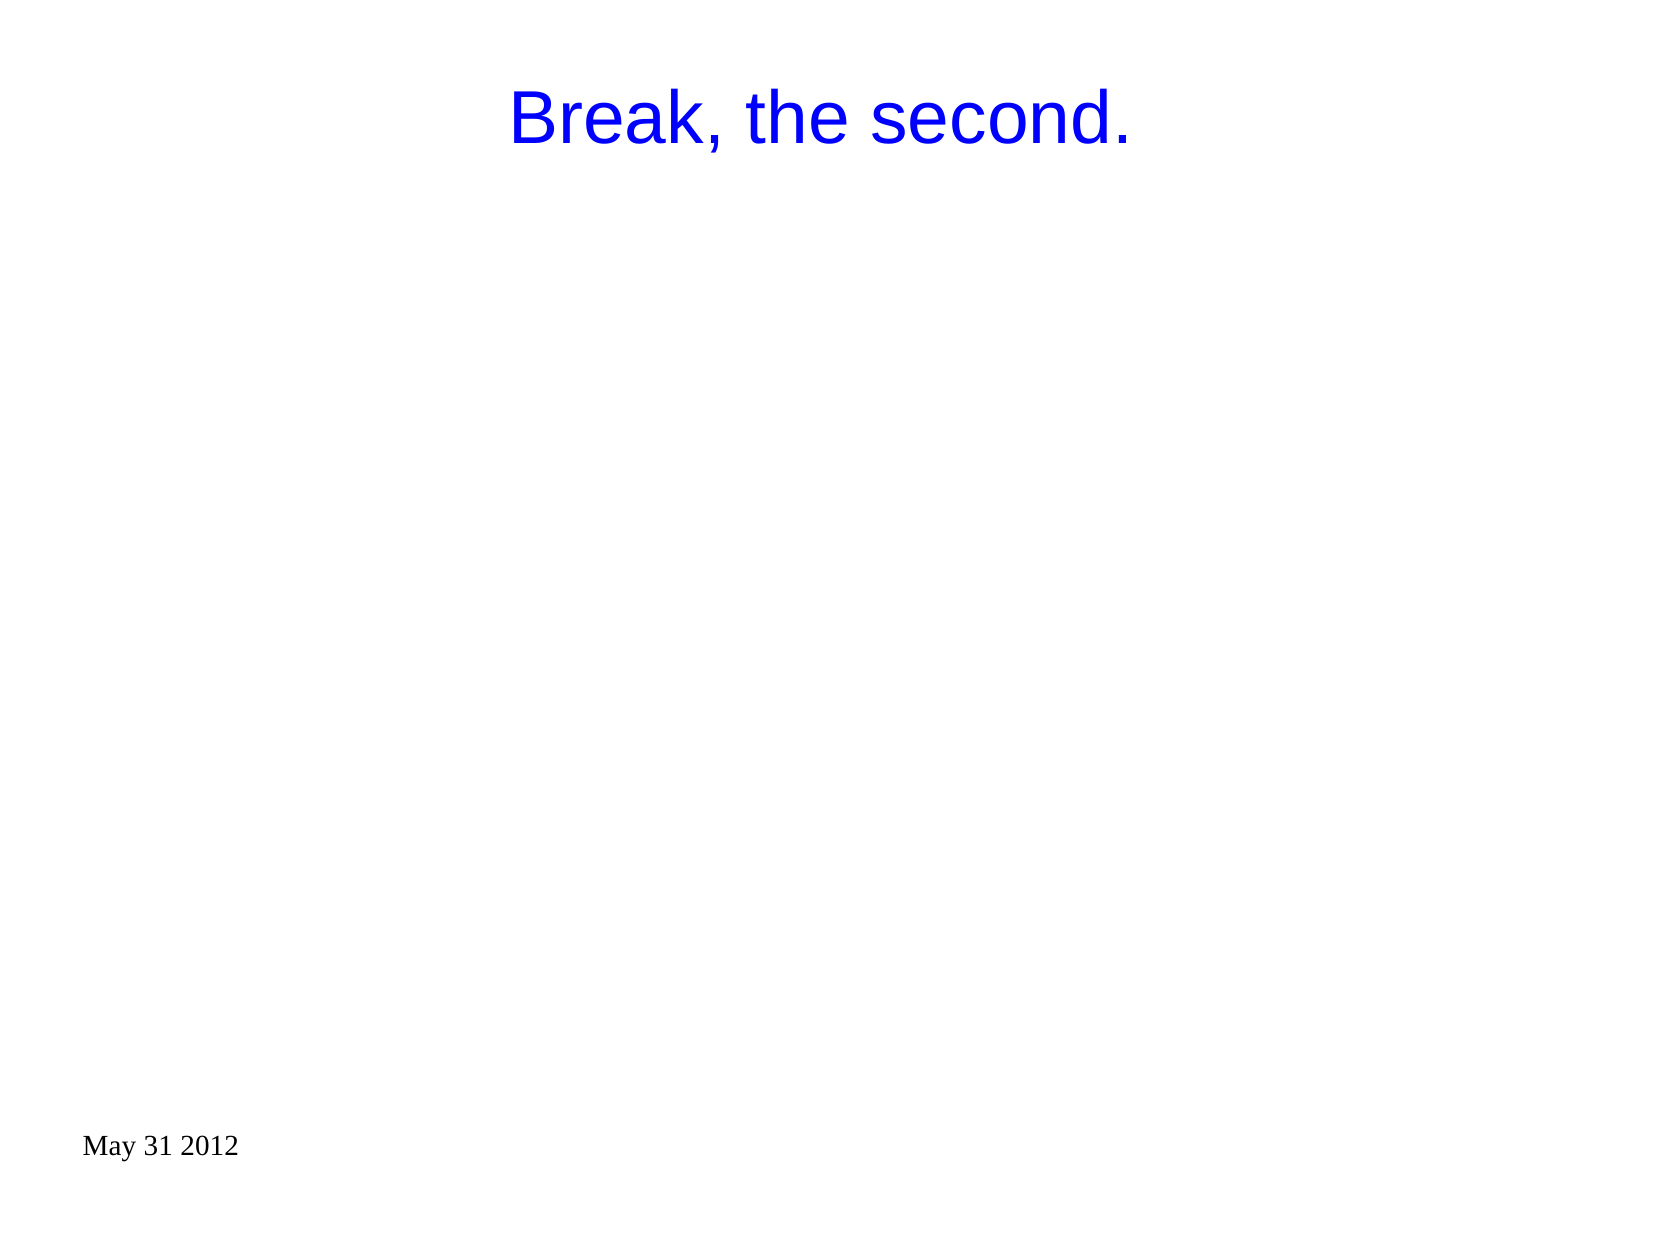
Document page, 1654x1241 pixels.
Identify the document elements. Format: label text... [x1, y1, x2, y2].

title Break, the second. [76, 58, 1565, 178]
